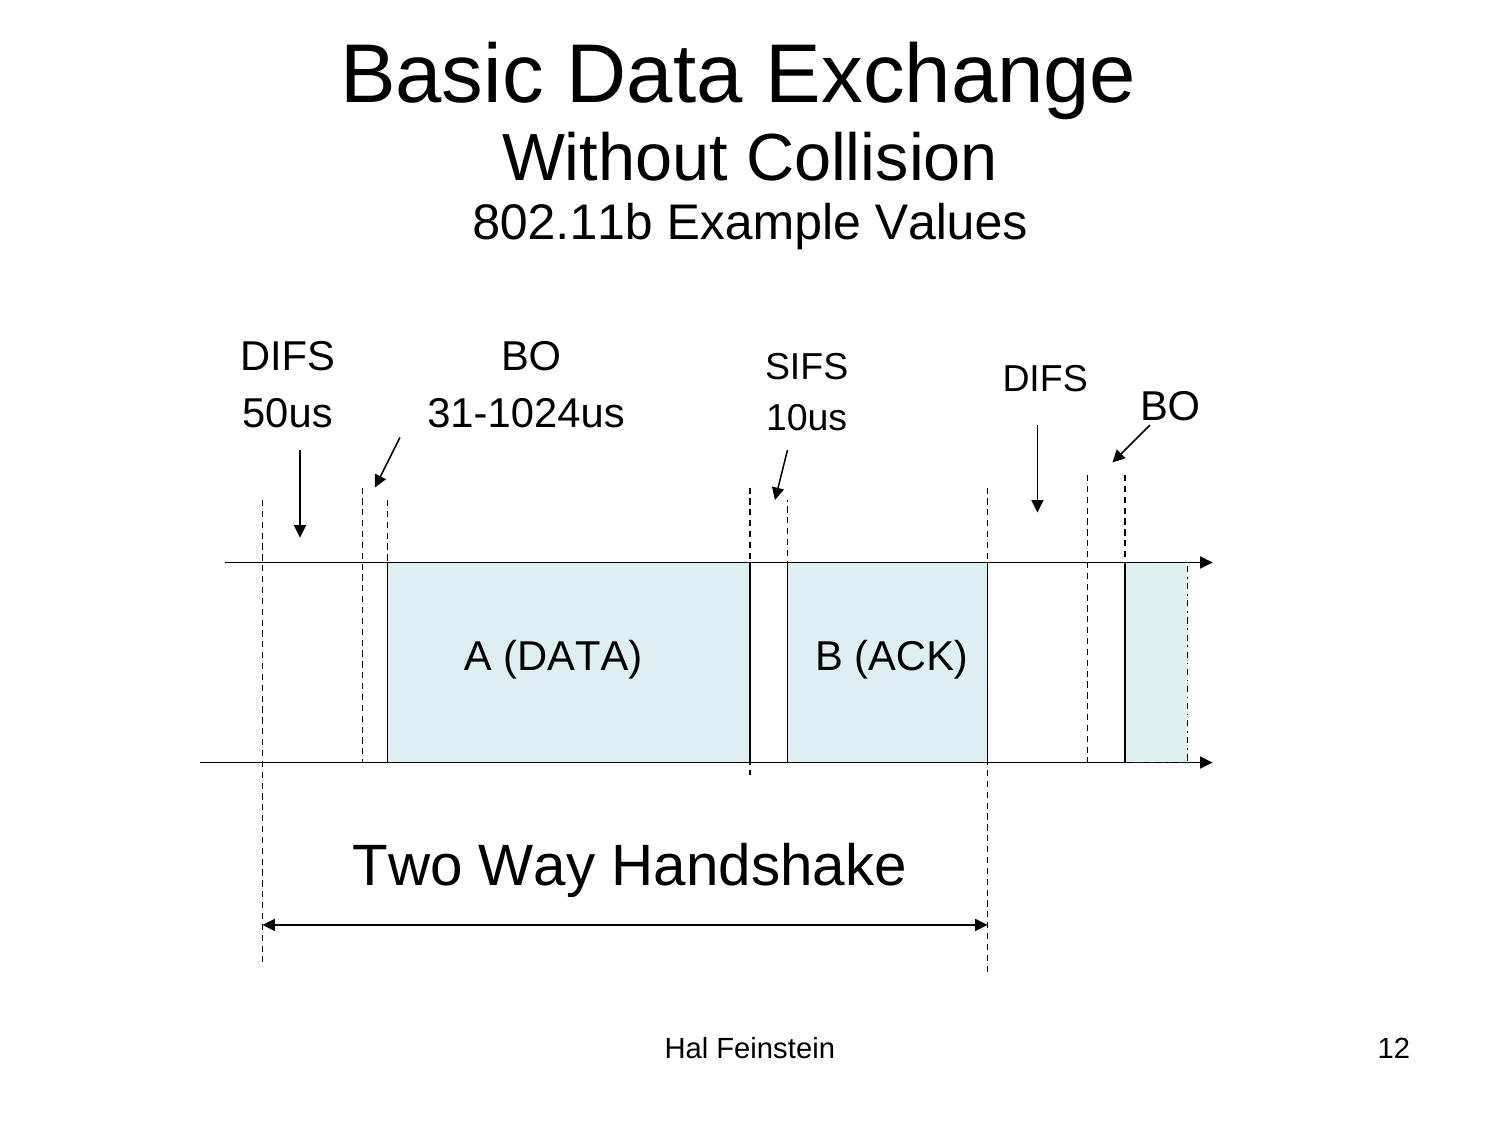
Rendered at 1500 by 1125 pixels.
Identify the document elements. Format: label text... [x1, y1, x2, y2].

text_box DIFS [987, 350, 1104, 408]
text_box Two Way Handshake [281, 825, 979, 906]
text_box BO [1125, 375, 1216, 437]
text_box [1126, 562, 1188, 763]
title Basic Data Exchange Without Collision 802.11b Example Values [75, 11, 1426, 267]
text_box A (DATA) [392, 624, 714, 687]
list [62, 249, 1413, 993]
text_box B (ACK) [743, 624, 1040, 687]
